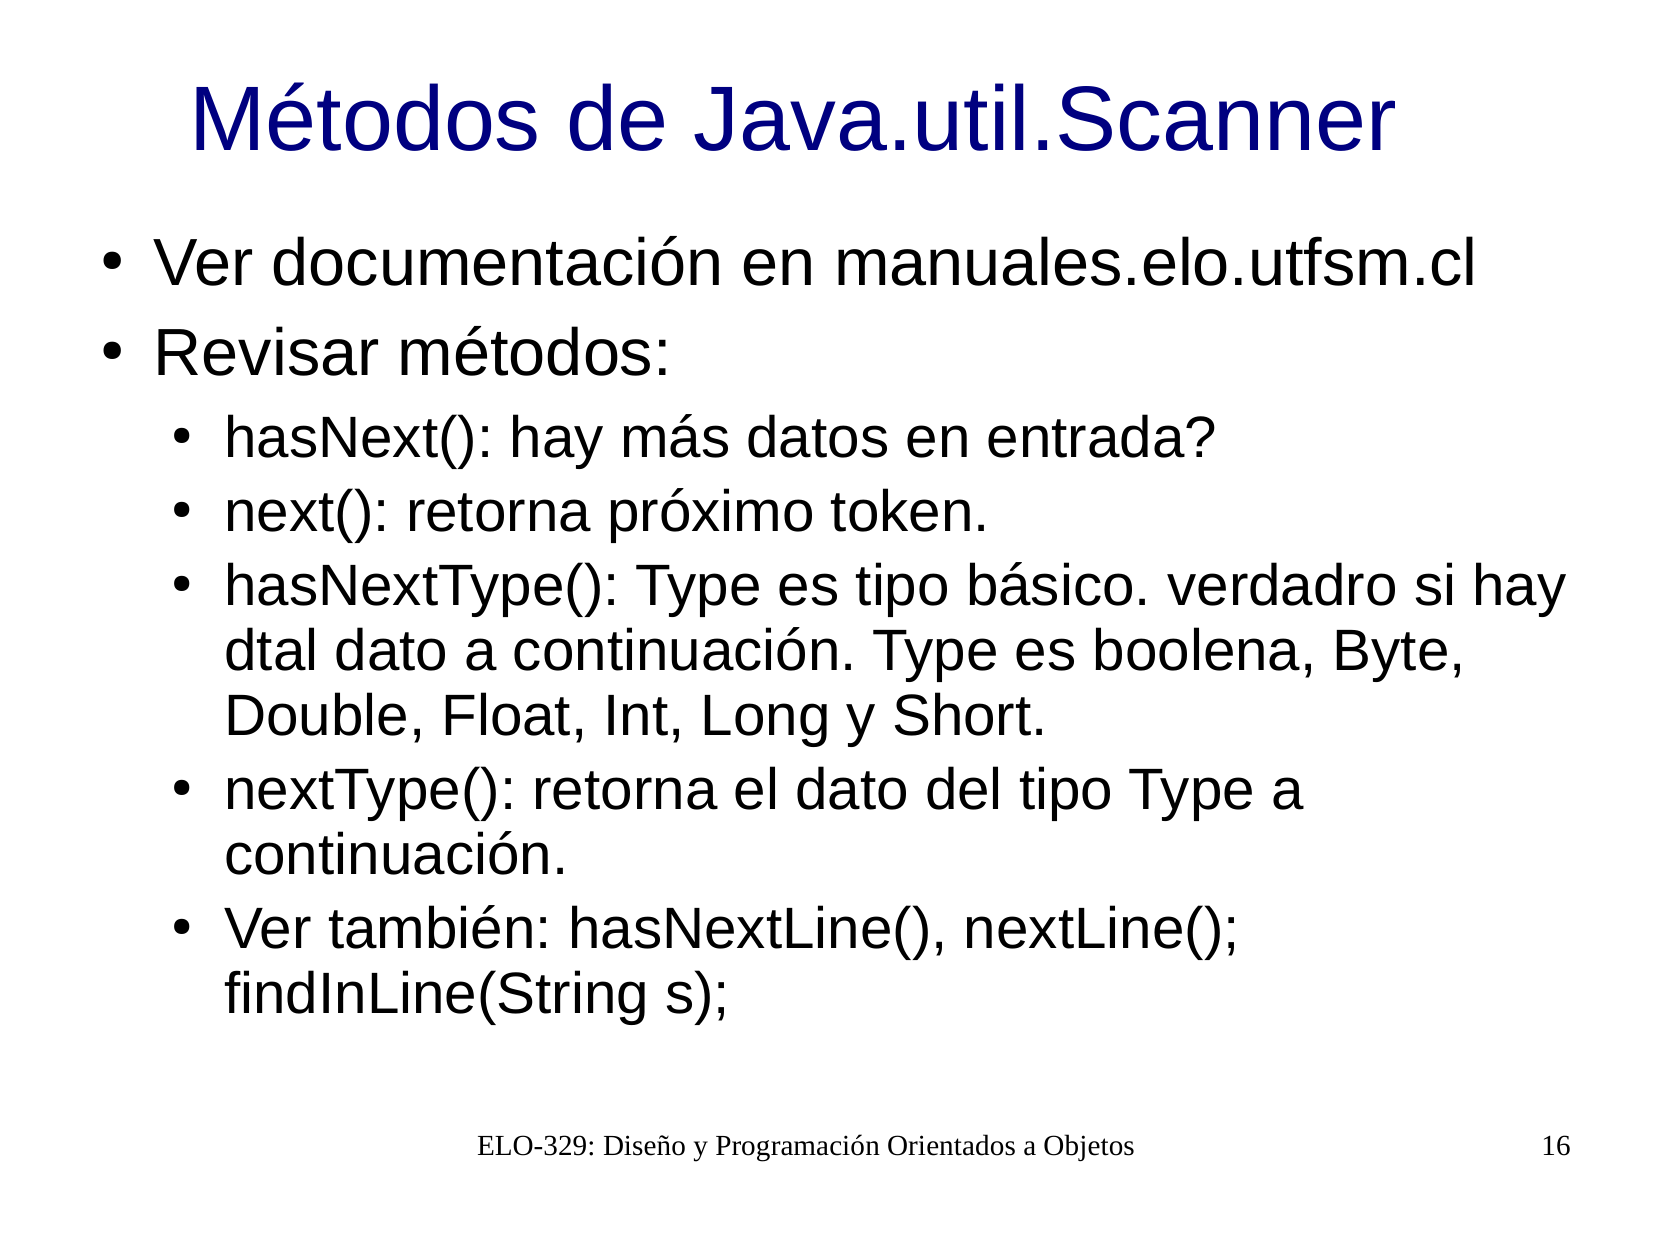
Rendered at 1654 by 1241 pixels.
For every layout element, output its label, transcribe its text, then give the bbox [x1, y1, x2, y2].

list Ver documentación en manuales.elo.utfsm.cl Revisar métodos: hasNext(): hay más datos en entrada? next(): retorna próximo token. hasNextType(): Type es tipo básico. verdadro si hay dtal dato a continuación. Type es boolena, Byte, Double, Float, Int, Long y Short. nextType(): retorna el dato del tipo Type a continuación. Ver también: hasNextLine(), nextLine(); findInLine(String s); [82, 225, 1571, 1088]
title Métodos de Java.util.Scanner [82, 56, 1571, 181]
